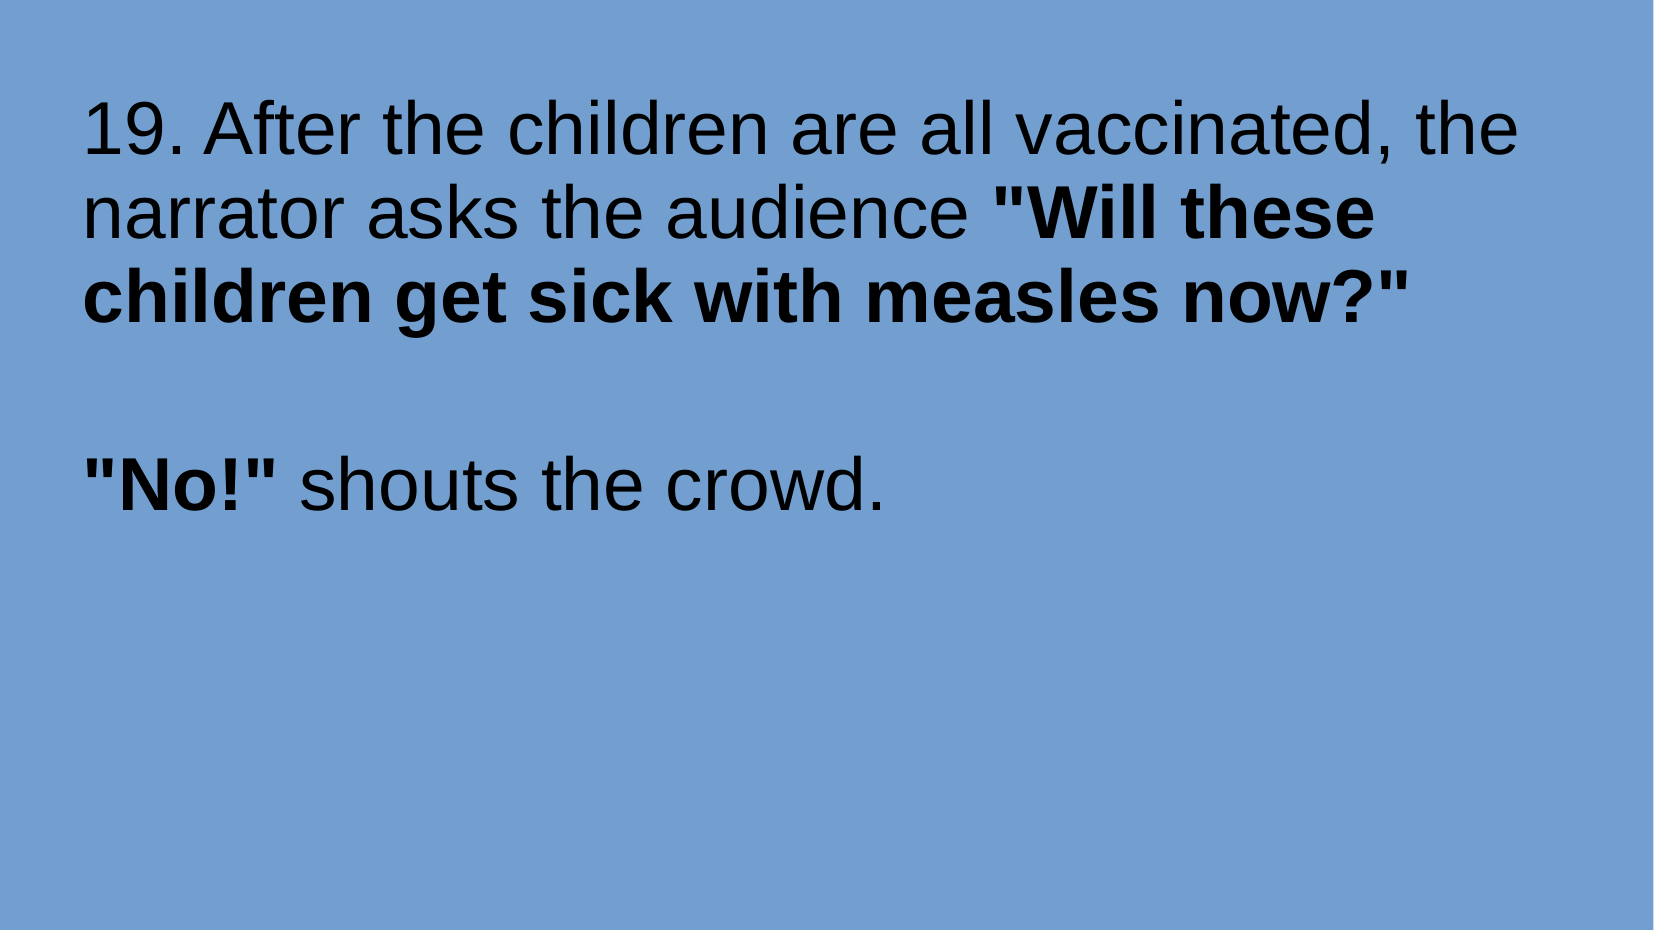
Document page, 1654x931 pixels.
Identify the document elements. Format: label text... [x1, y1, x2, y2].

list 19. After the children are all vaccinated, the narrator asks the audience "Will these children get sick with measles now?" "No!" shouts the crowd. [82, 86, 1571, 863]
